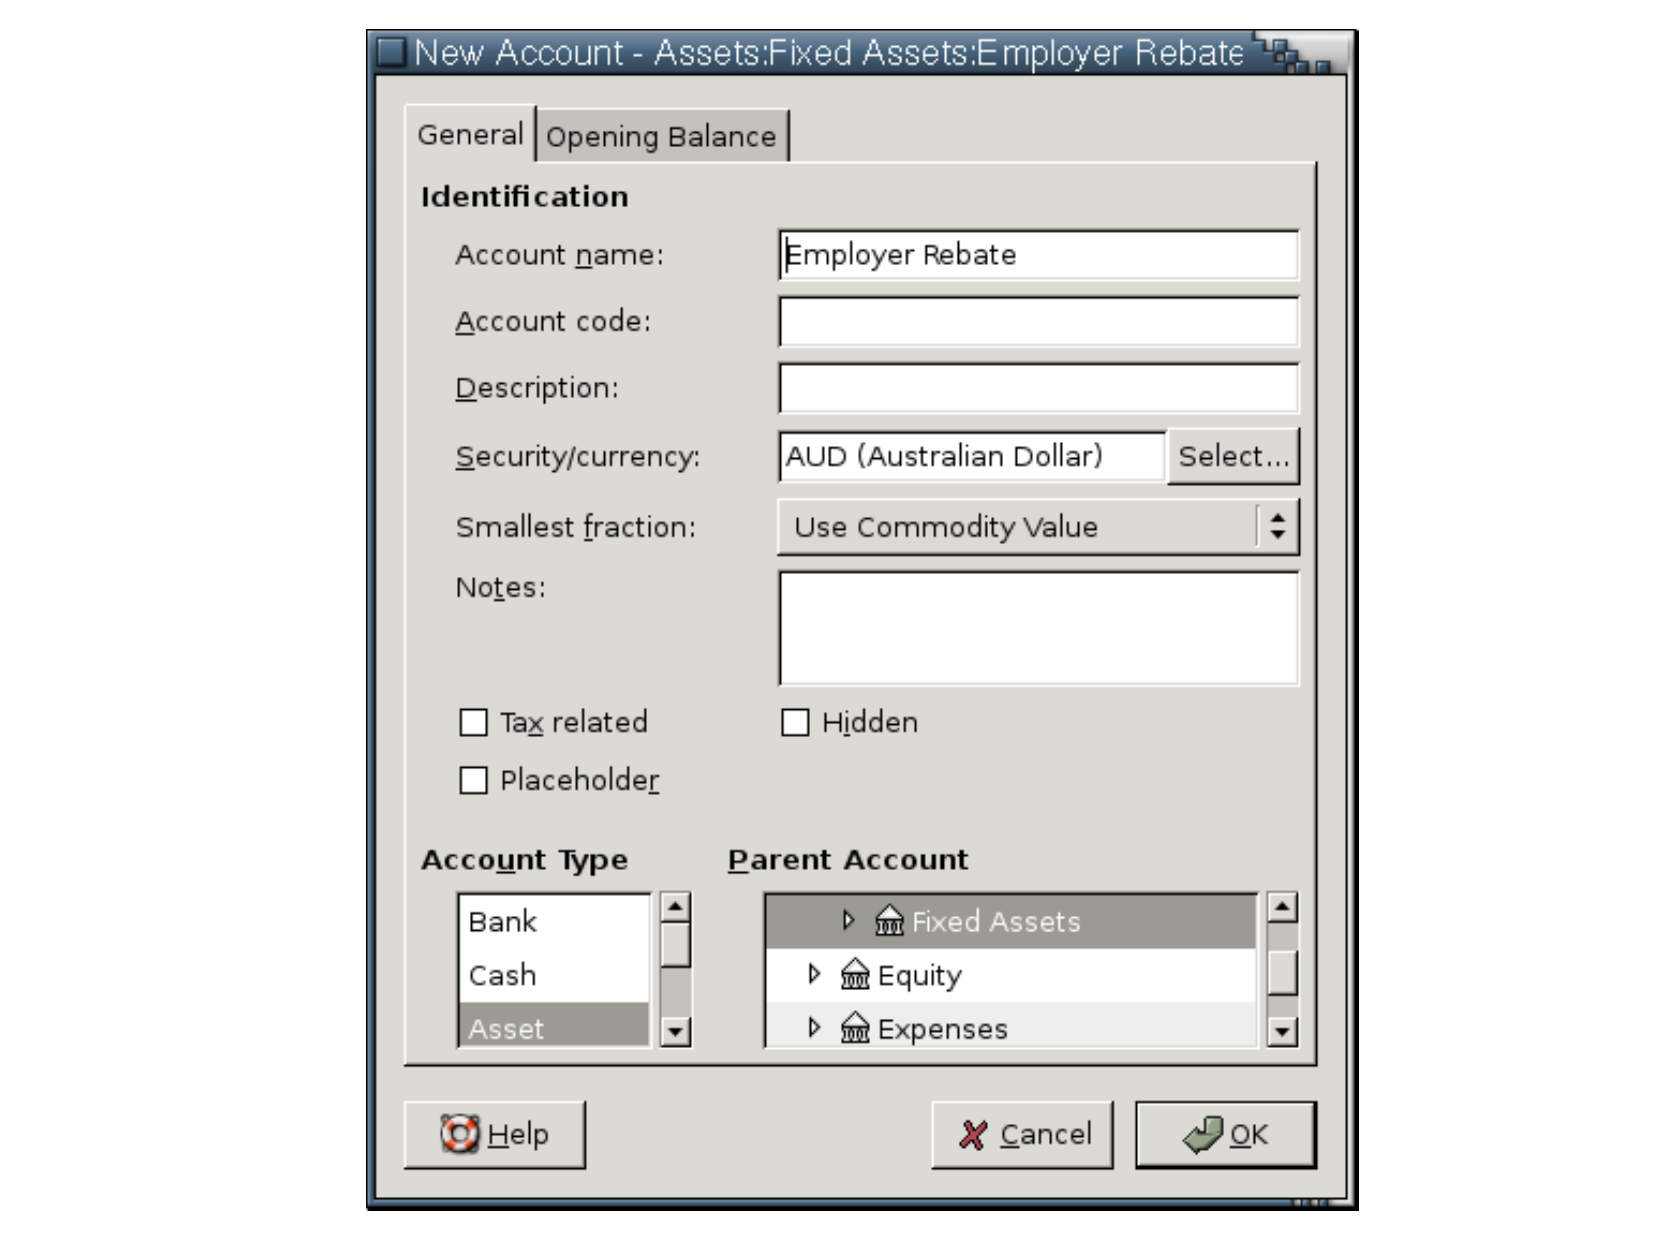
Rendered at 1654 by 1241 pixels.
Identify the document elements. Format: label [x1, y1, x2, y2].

picture [366, 29, 1359, 1211]
